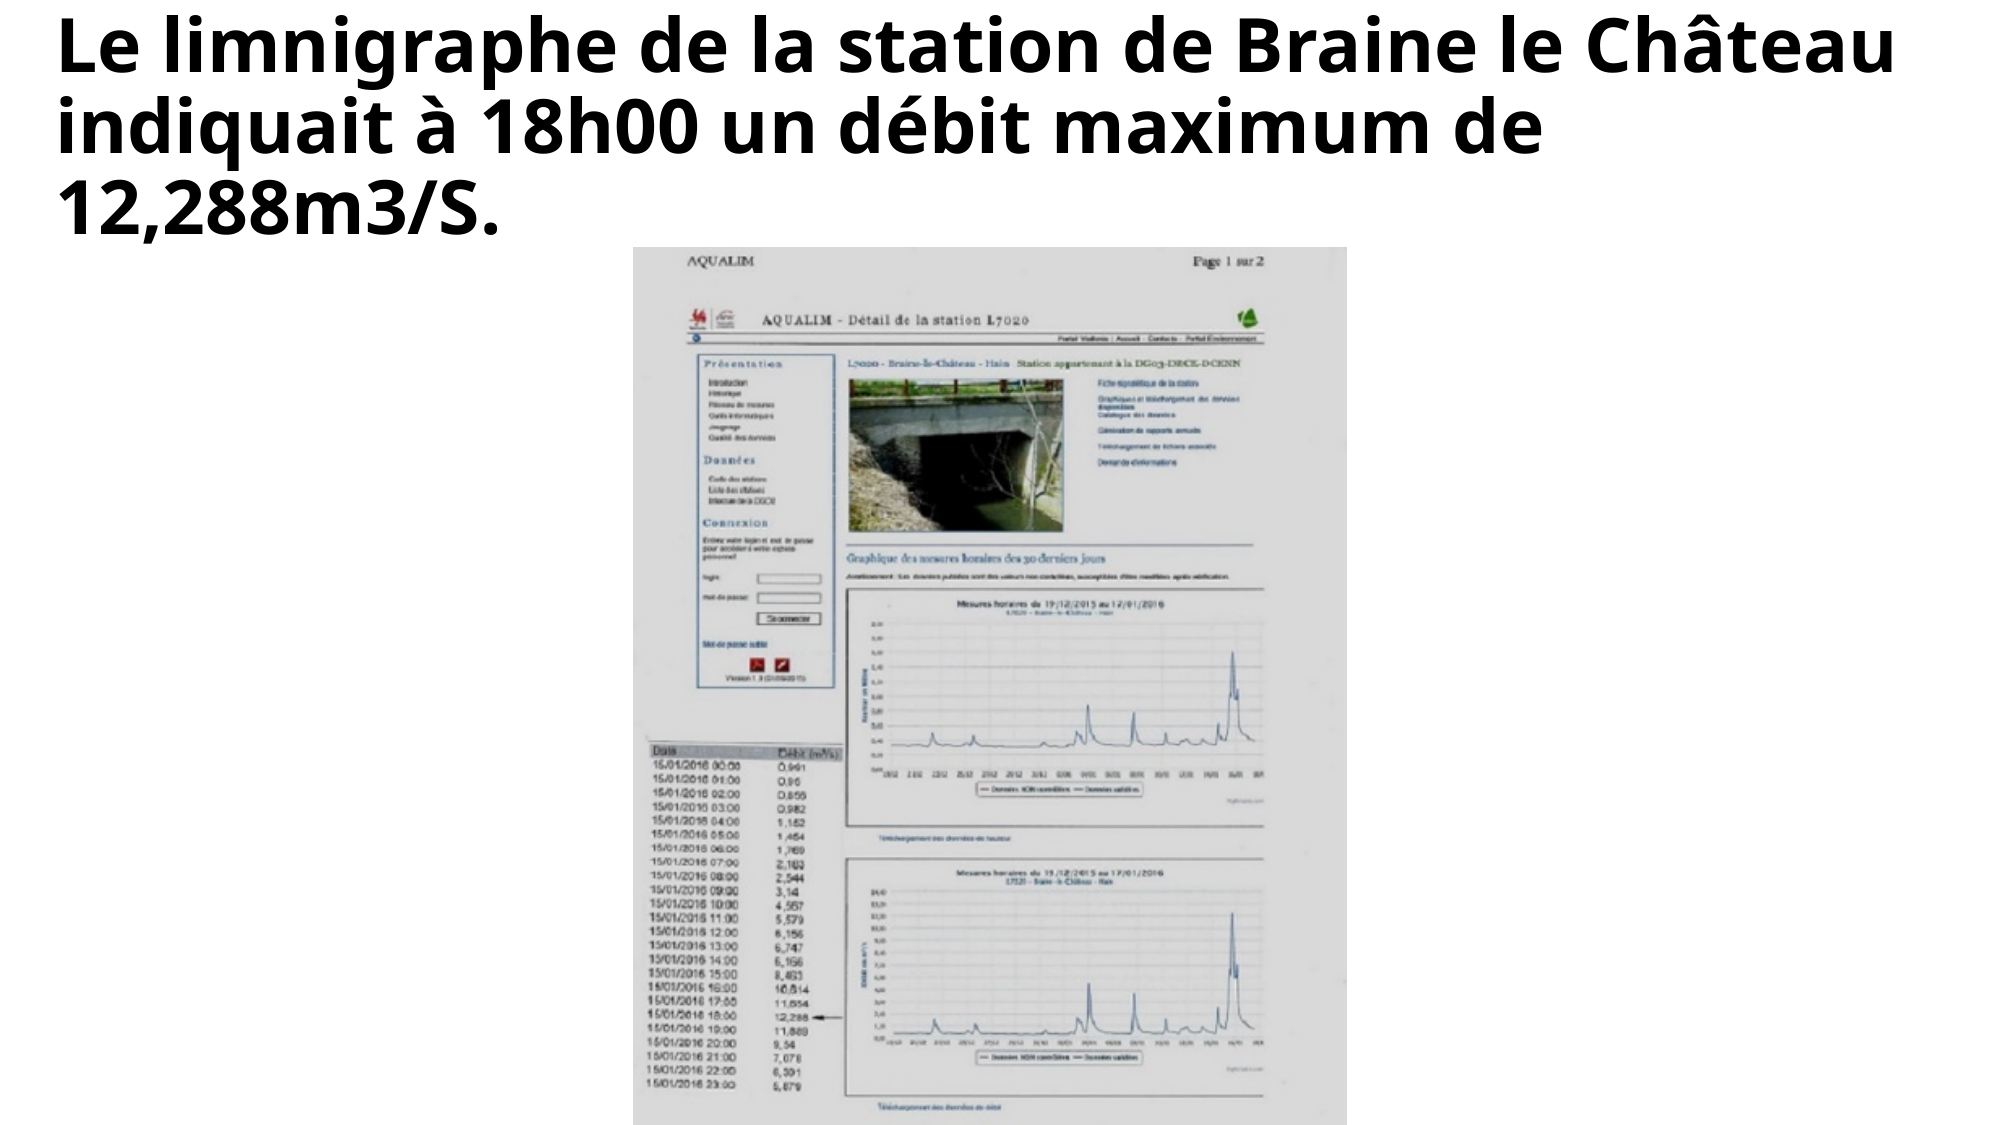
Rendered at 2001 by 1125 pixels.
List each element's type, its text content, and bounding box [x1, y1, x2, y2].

picture [633, 247, 1347, 1125]
title Le limnigraphe de la station de Braine le Château indiquait à 18h00 un débit maximum de 12,288m3/S. [40, 0, 1982, 327]
